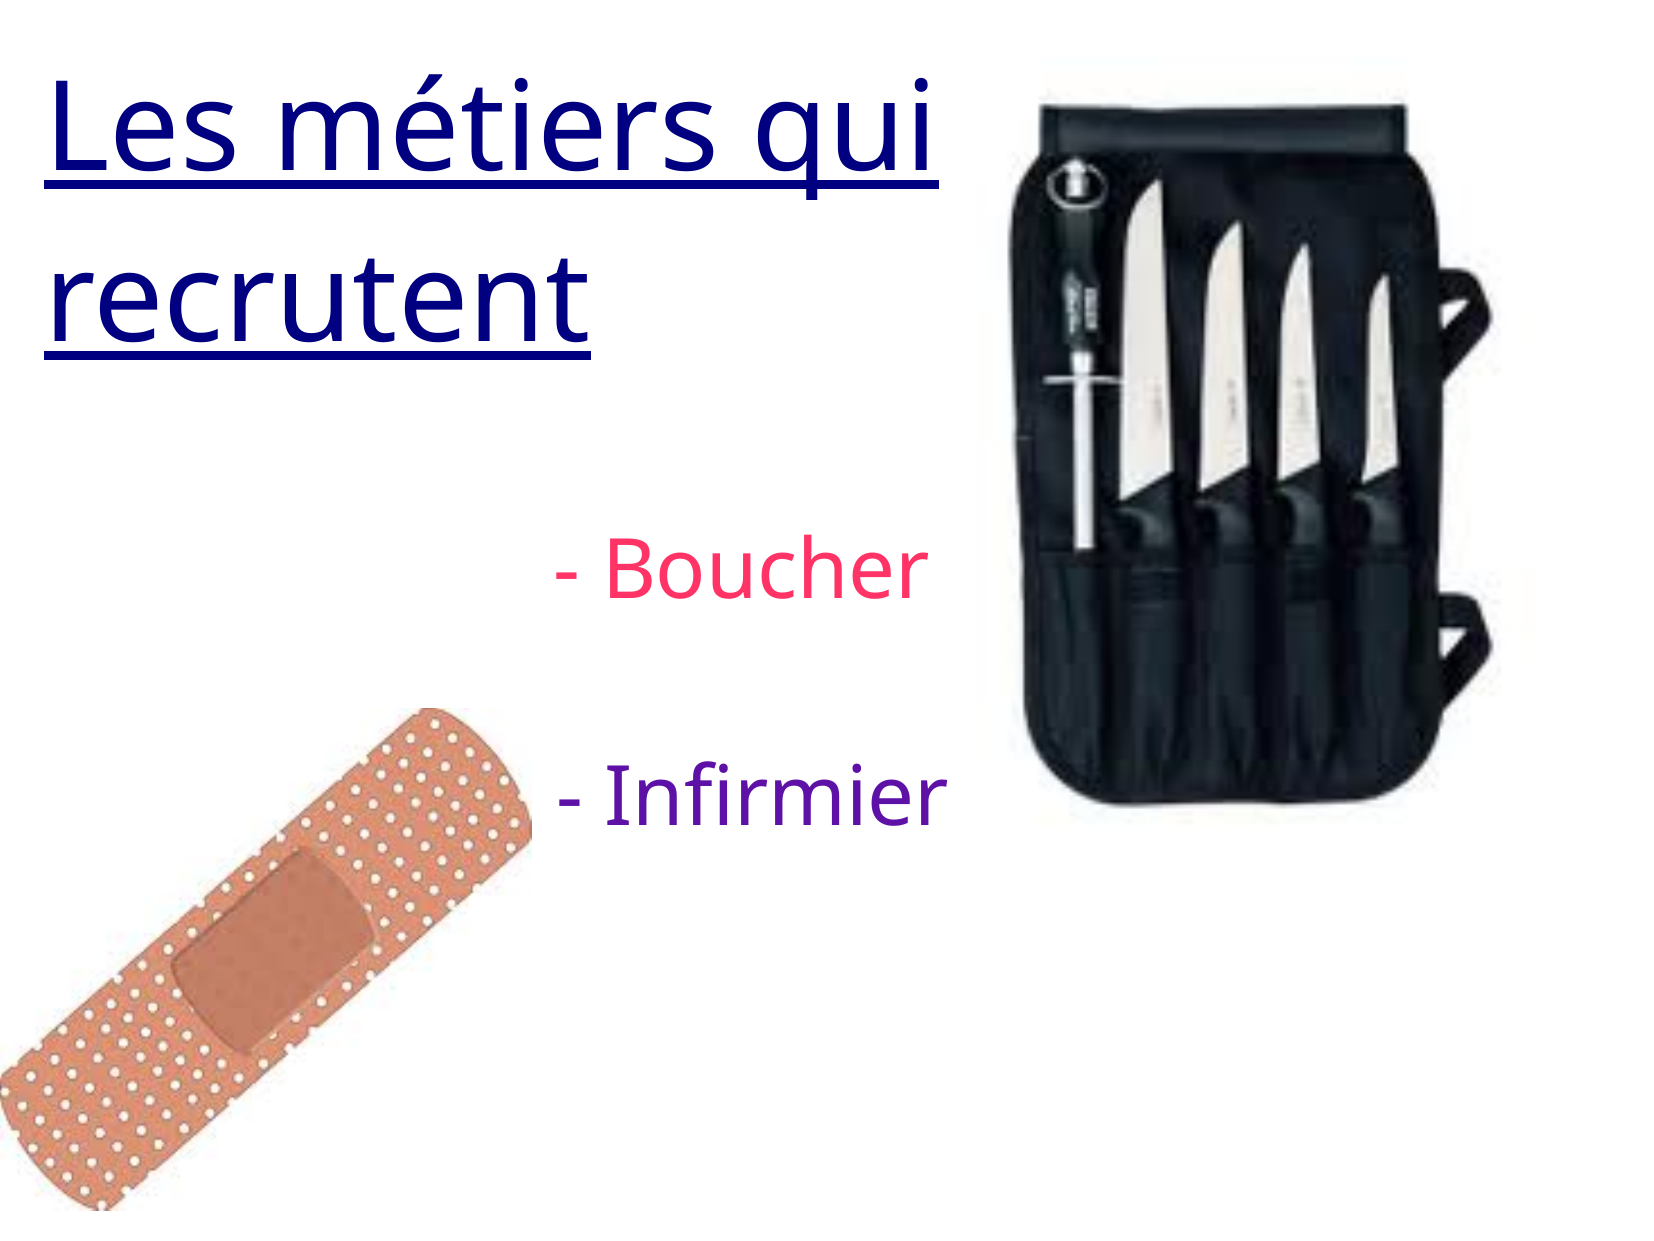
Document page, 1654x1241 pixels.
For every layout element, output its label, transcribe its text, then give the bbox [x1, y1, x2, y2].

picture [856, 58, 1625, 857]
picture [0, 708, 532, 1211]
text_box Les métiers qui recrutent [29, 29, 1388, 393]
text_box - Boucher - Infirmier [29, 501, 1477, 1179]
